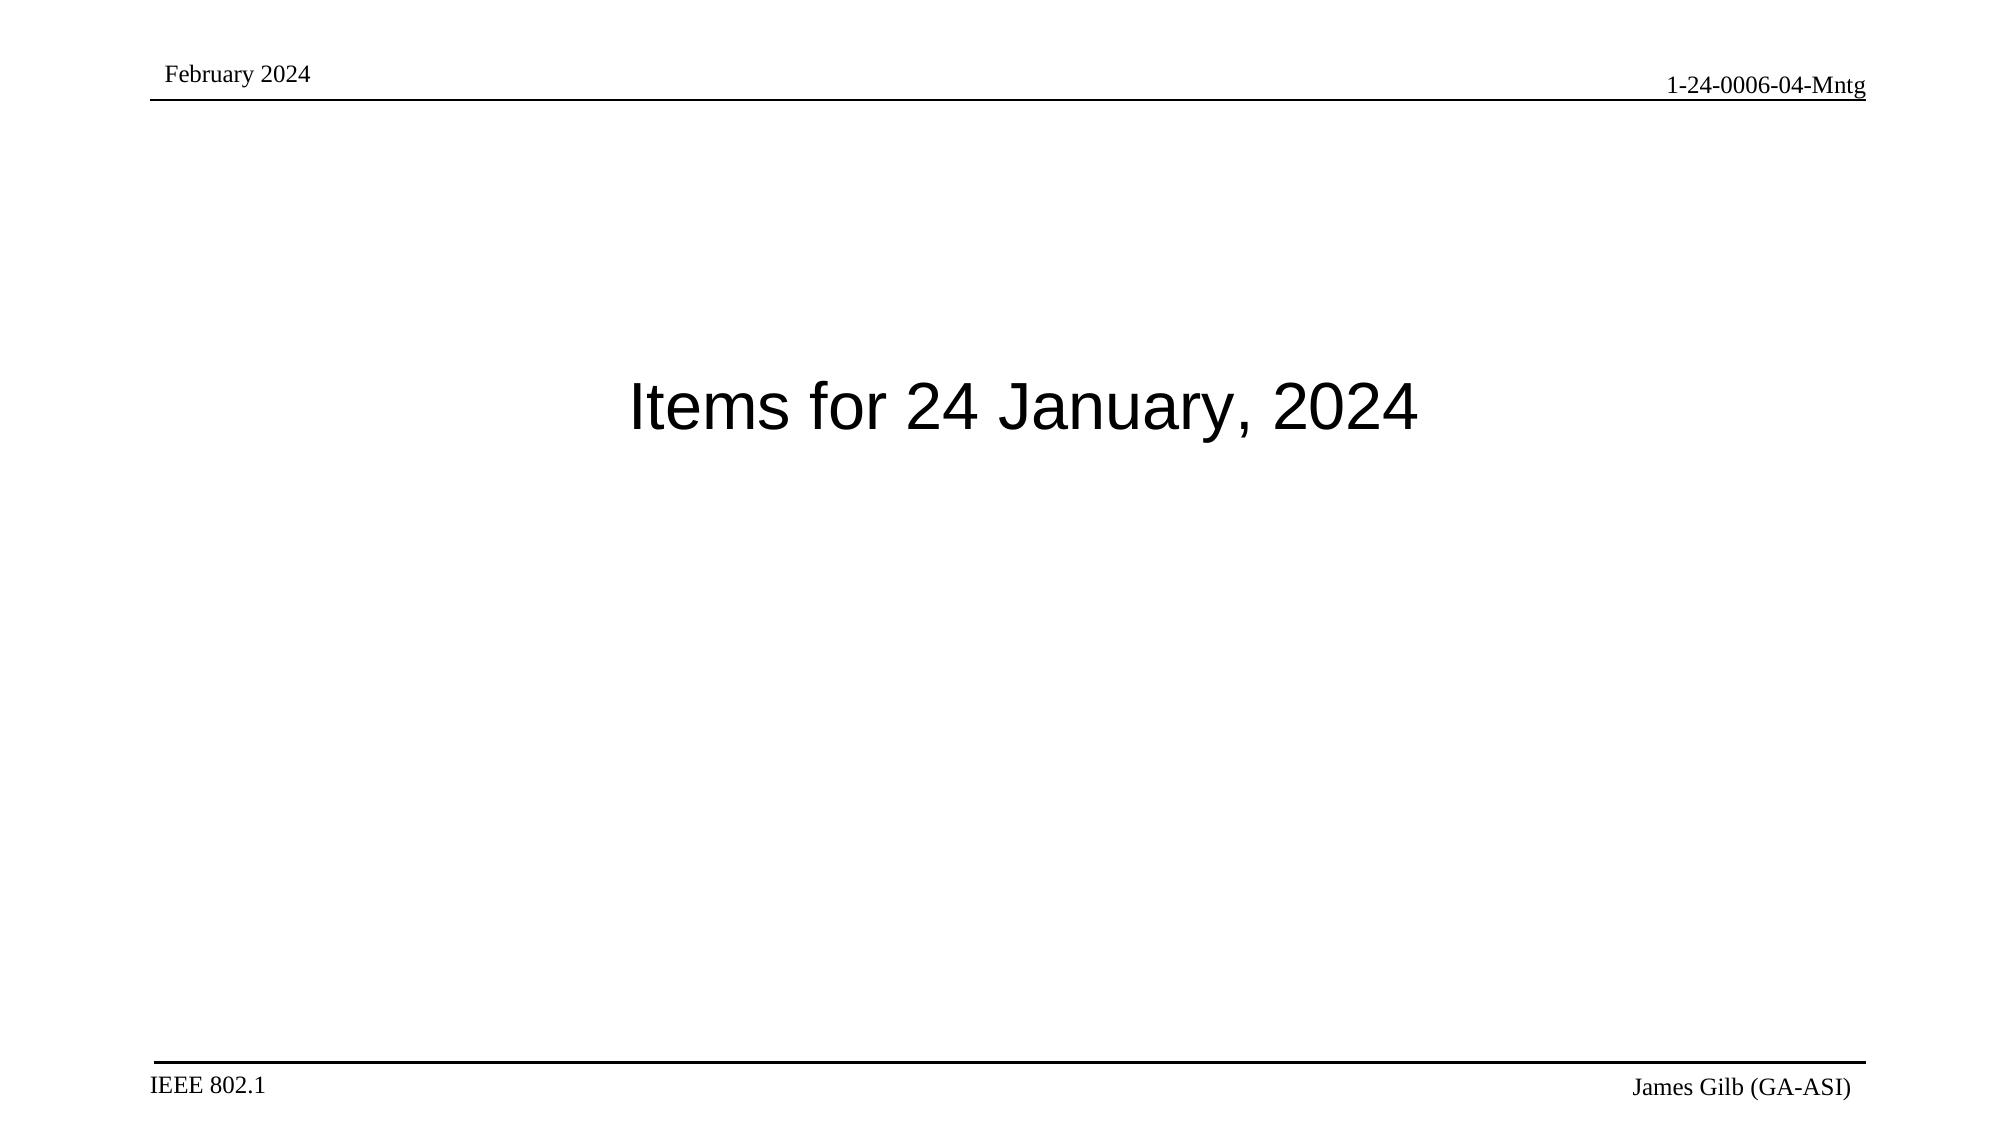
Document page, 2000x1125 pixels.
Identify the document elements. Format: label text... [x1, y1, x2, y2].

subtitle Items for 24 January, 2024 [149, 112, 1900, 693]
